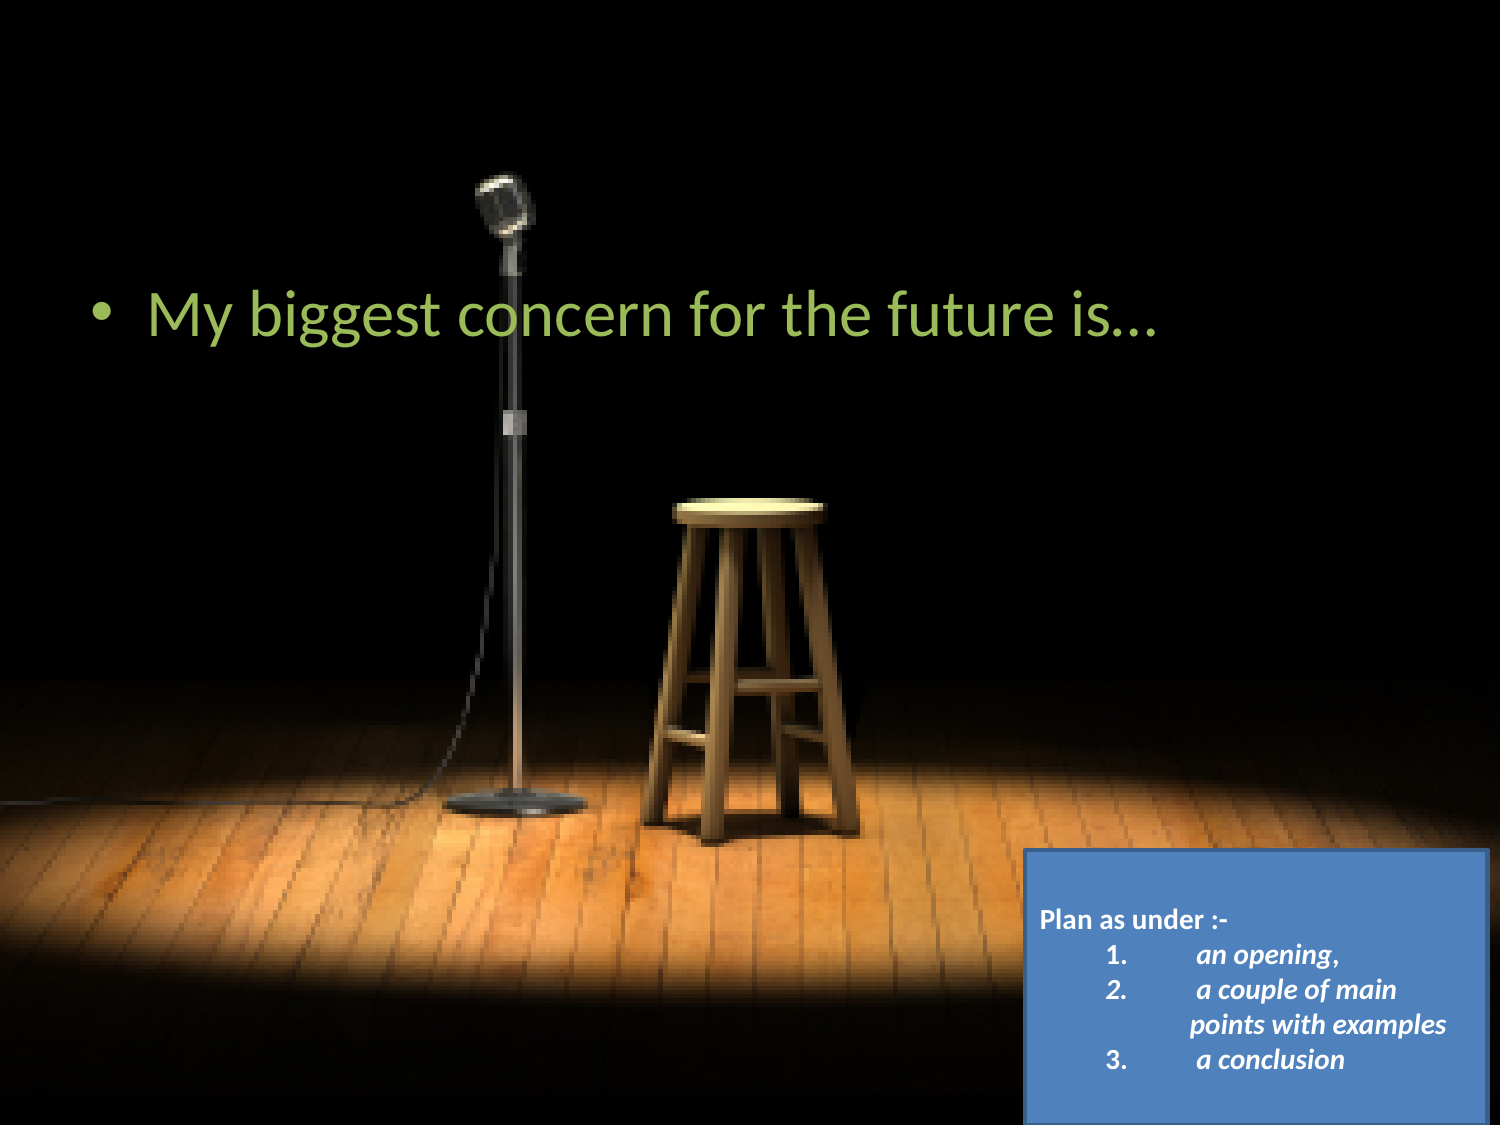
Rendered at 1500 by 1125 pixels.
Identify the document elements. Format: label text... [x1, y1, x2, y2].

picture [0, 0, 1500, 1125]
list My biggest concern for the future is… [75, 262, 1425, 1005]
text_box Plan as under :- an opening, a couple of main points with examples a conclusion [1024, 849, 1488, 1125]
title 1 [75, 45, 1425, 233]
